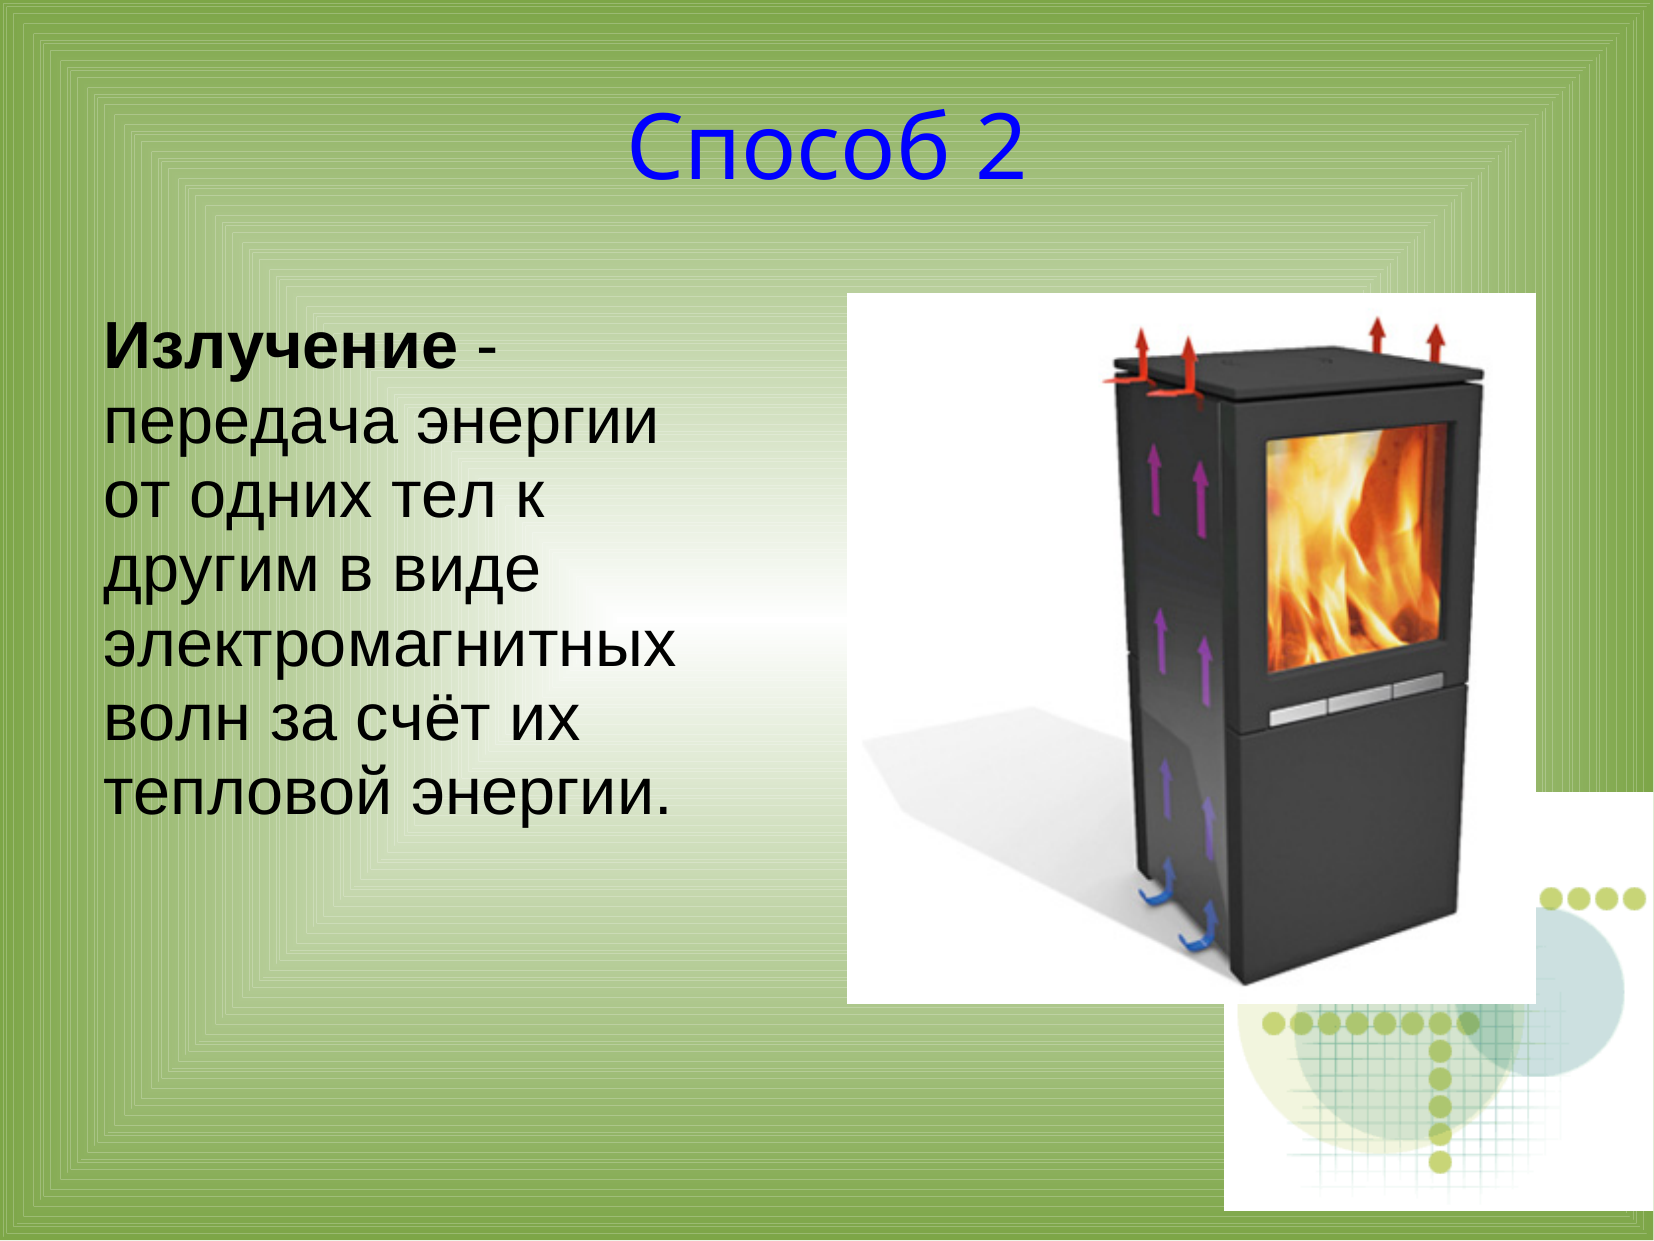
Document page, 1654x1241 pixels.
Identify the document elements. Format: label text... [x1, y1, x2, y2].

picture [847, 293, 1654, 1211]
text_box Излучение - передача энергии от одних тел к другим в виде электромагнитных волн за счёт их тепловой энергии. [88, 301, 739, 680]
title Способ 2 [121, 78, 1533, 332]
